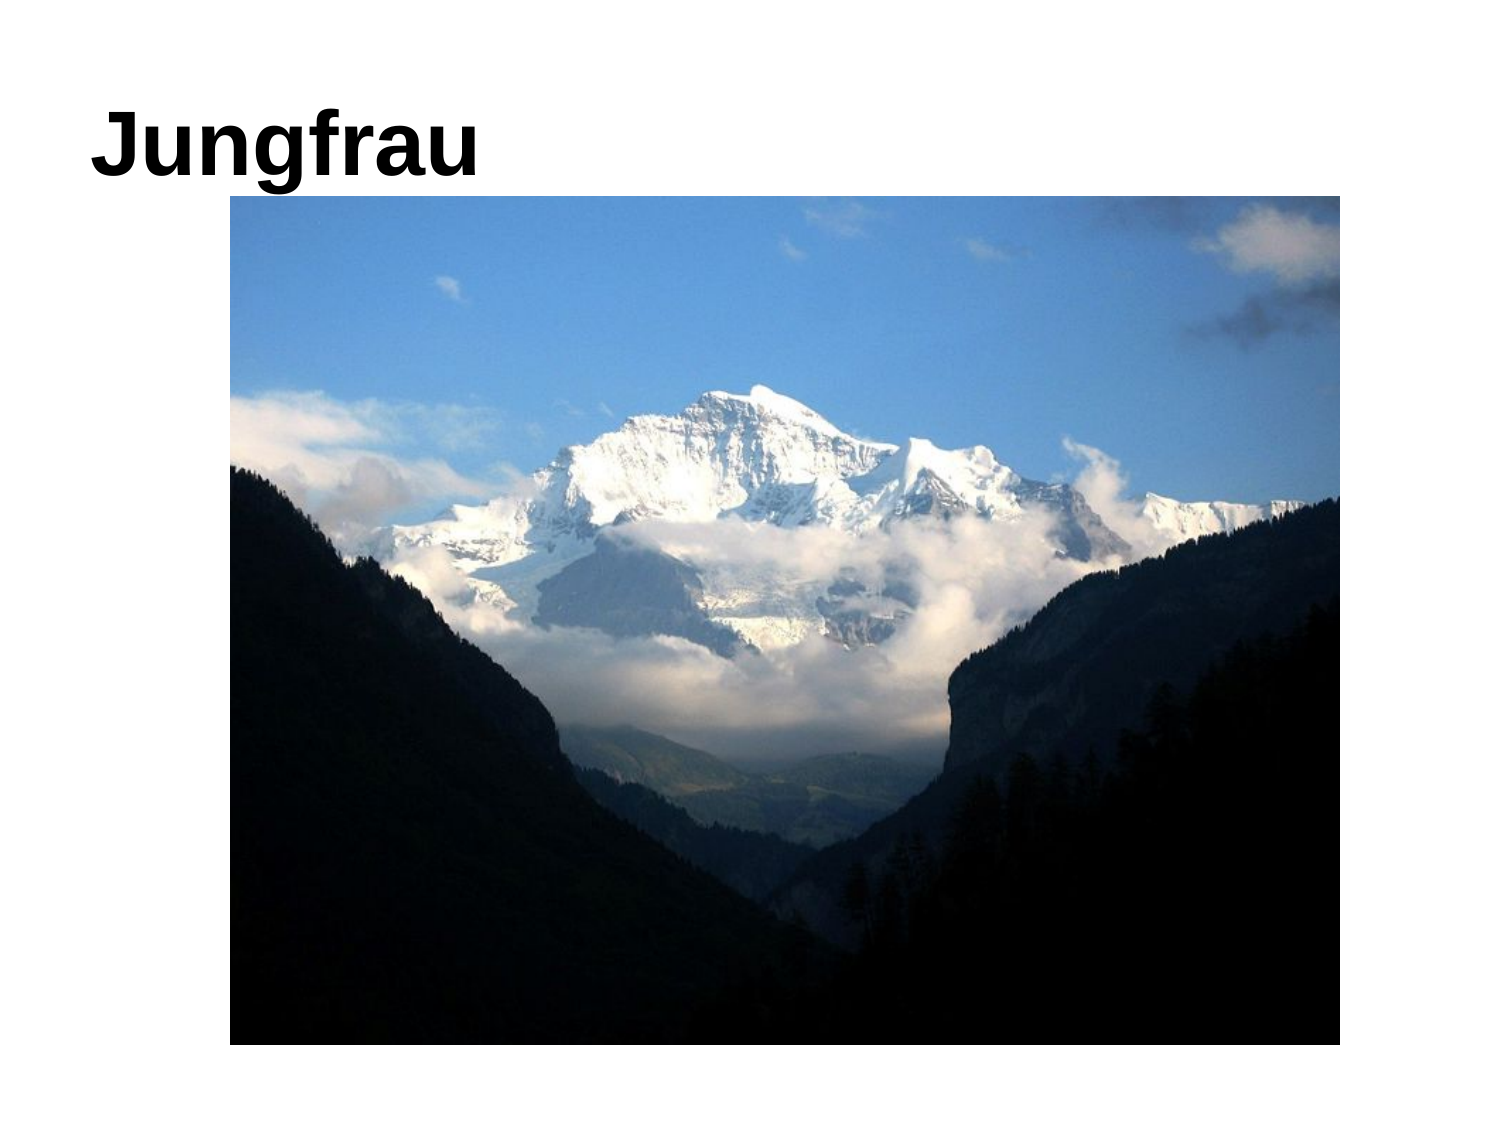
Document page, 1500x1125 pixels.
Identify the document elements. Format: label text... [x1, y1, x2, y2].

picture [230, 233, 1340, 1045]
title Jungfrau [75, 45, 1426, 233]
